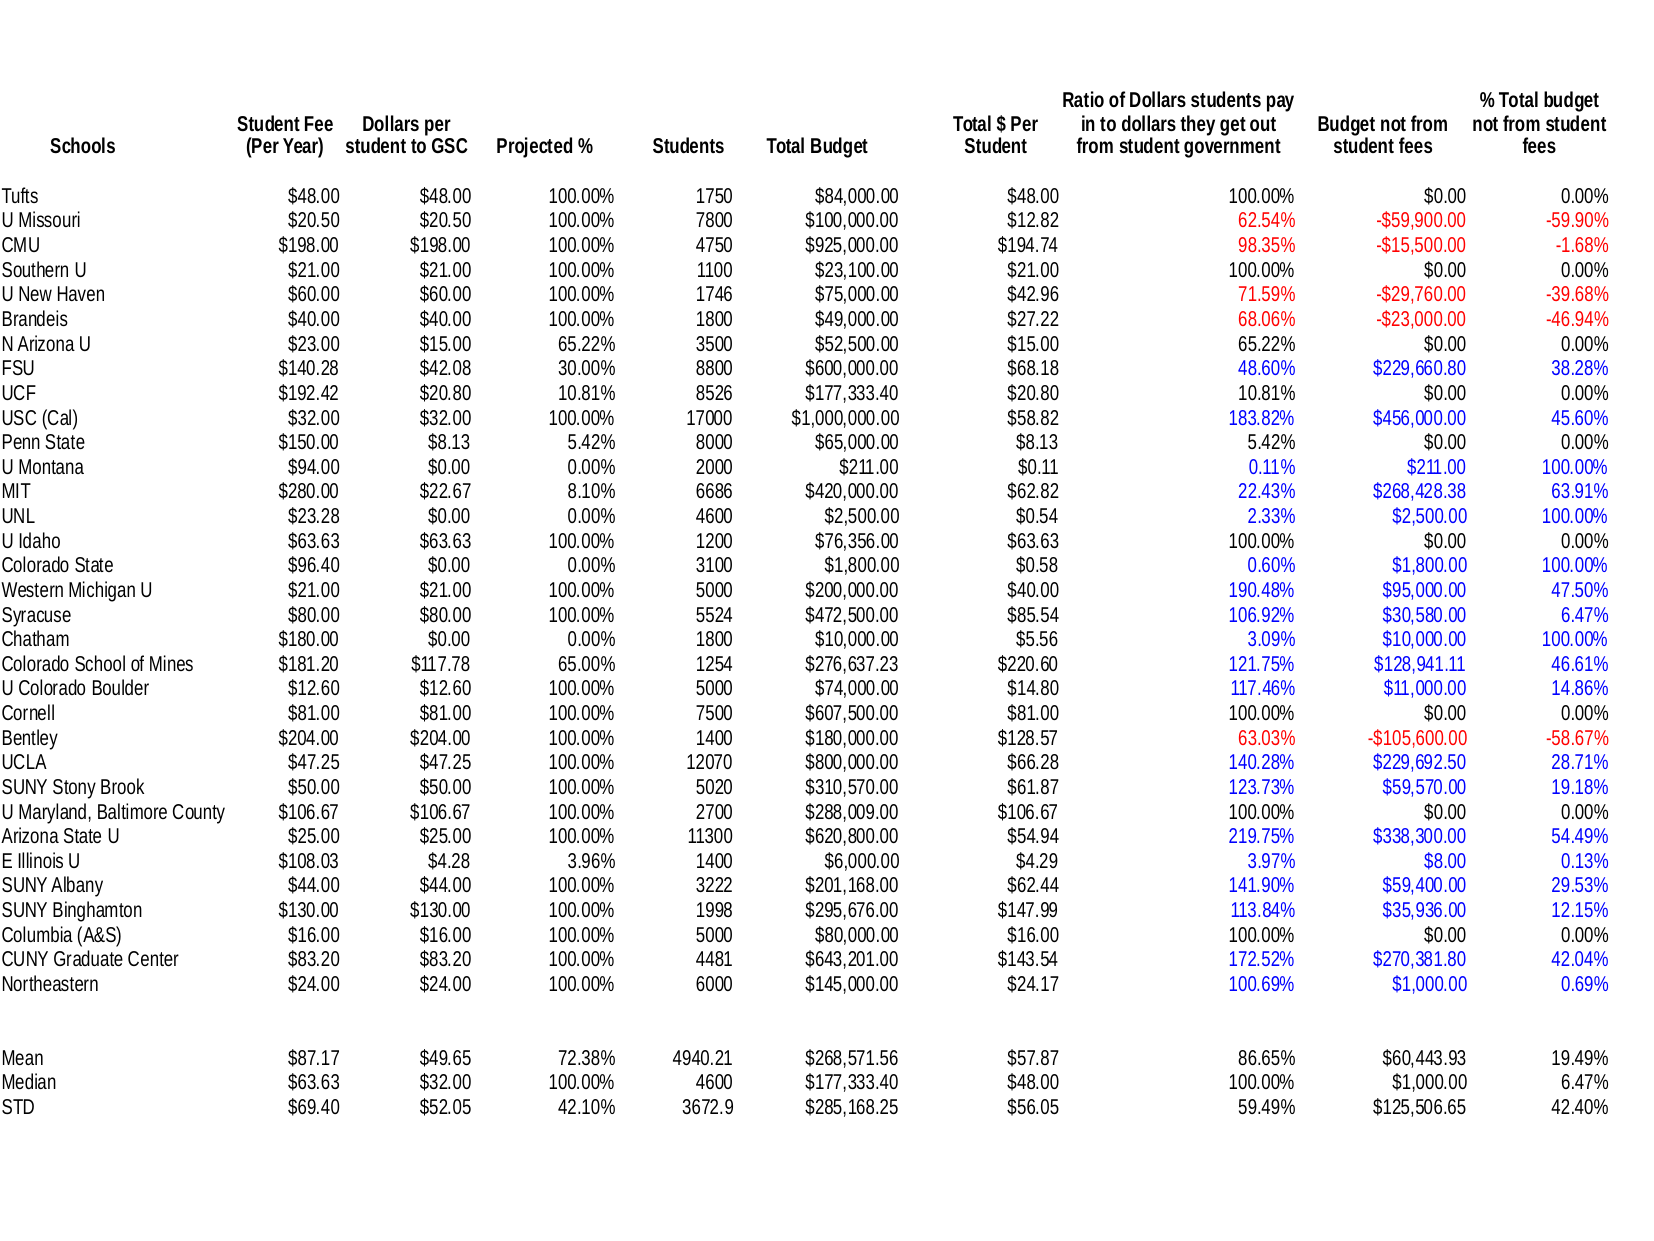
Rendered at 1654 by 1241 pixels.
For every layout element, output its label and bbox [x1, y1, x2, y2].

chart [0, 63, 1613, 1126]
